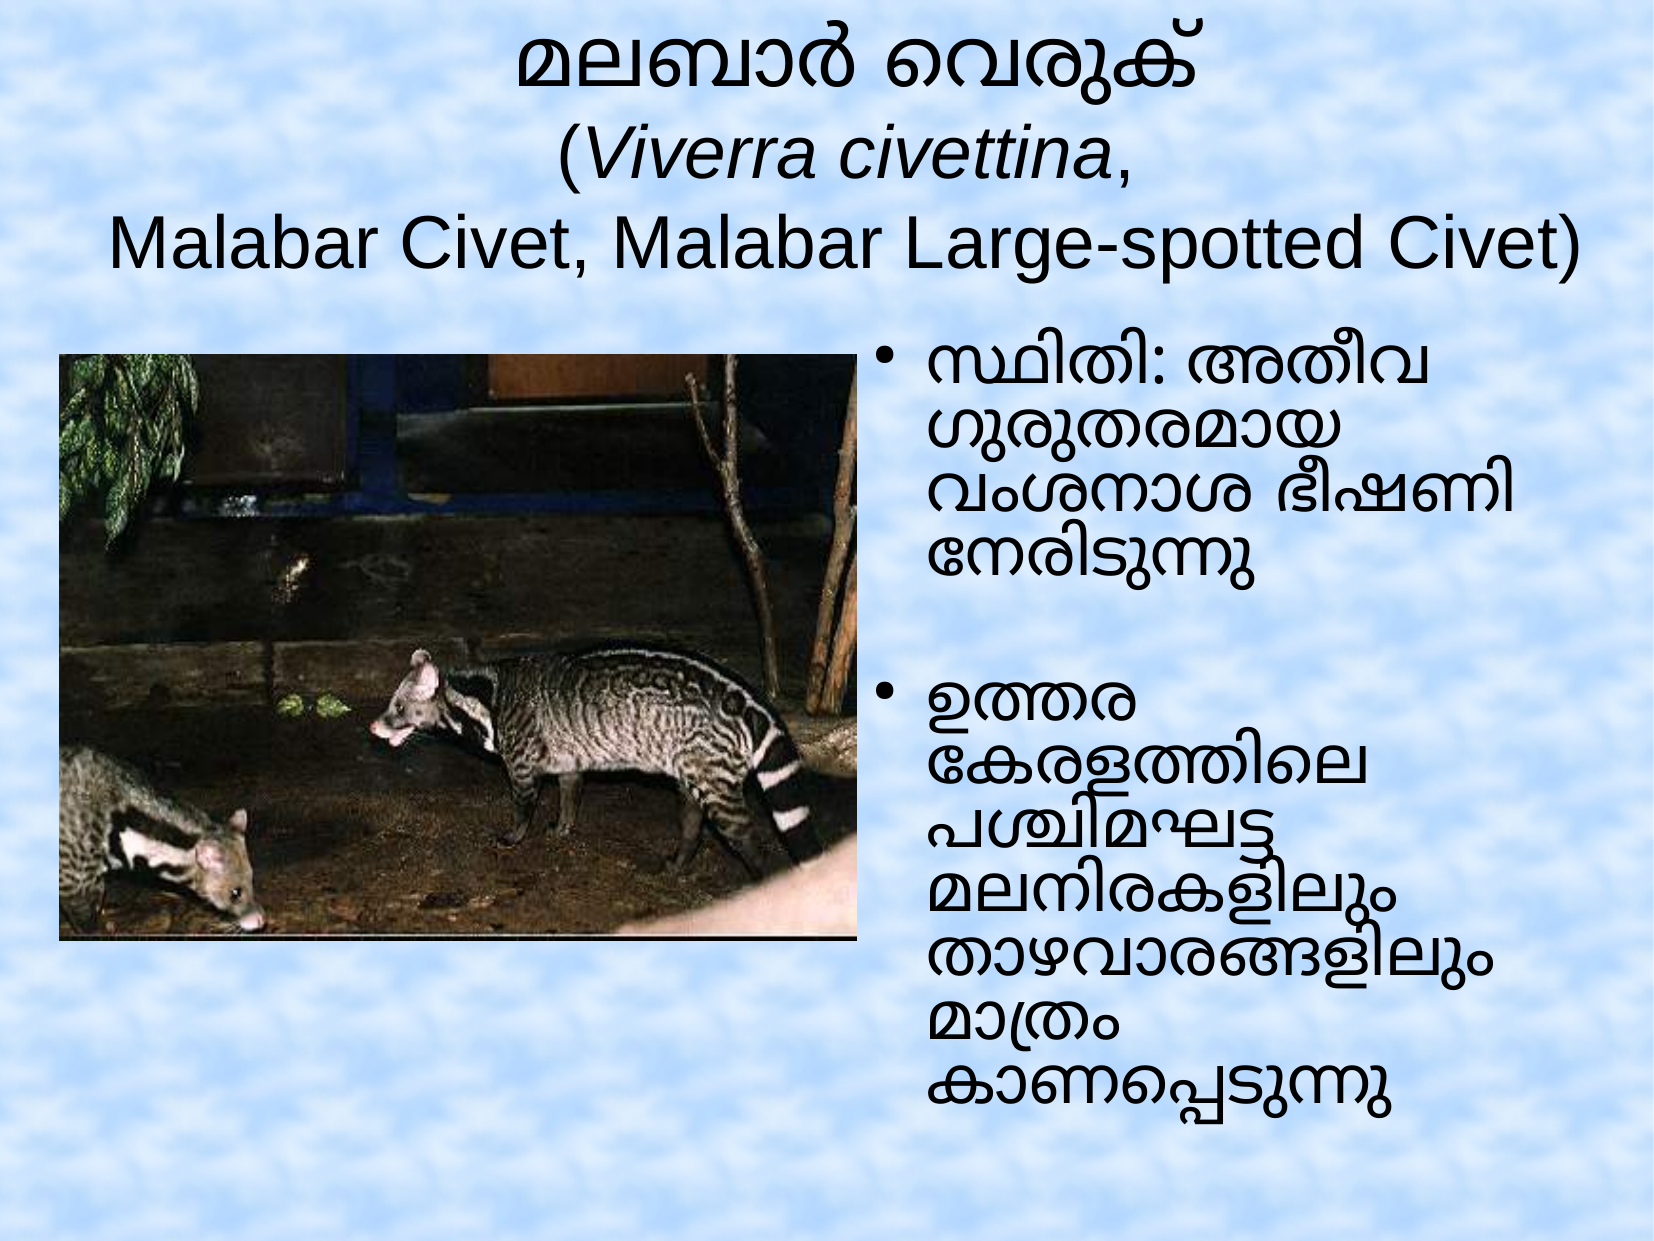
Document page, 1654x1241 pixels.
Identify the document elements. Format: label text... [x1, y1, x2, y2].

title മലബാര്‍ വെരുക് (Viverra civettina, Malabar Civet, Malabar Large-spotted Civet) [0, 0, 1654, 423]
list സ്ഥിതി: അതീവ ഗുരുതരമായ വംശനാശ ഭീഷണി നേരിടുന്നു ഉത്തര കേരളത്തിലെ പശ്ചിമഘട്ട മലനിരകളിലും താഴവാരങ്ങളിലും മാത്രം കാണപ്പെടുന്നു [840, 324, 1571, 1144]
picture [0, 354, 1654, 1241]
